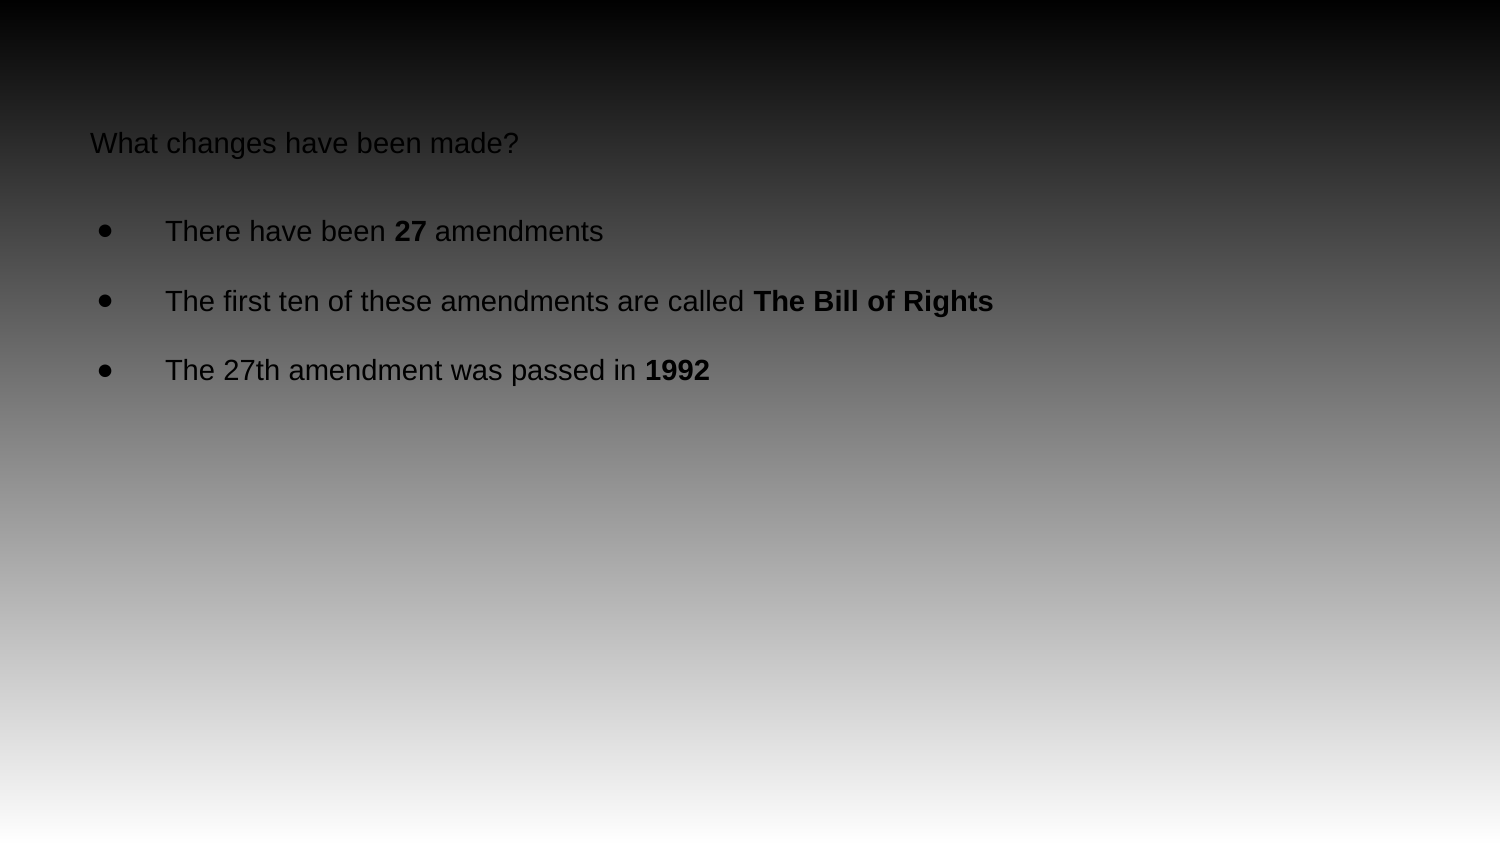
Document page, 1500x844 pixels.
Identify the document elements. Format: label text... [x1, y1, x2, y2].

title What changes have been made? [75, 33, 1425, 175]
list There have been 27 amendments The first ten of these amendments are called The Bill of Rights The 27th amendment was passed in 1992 [75, 196, 1425, 808]
